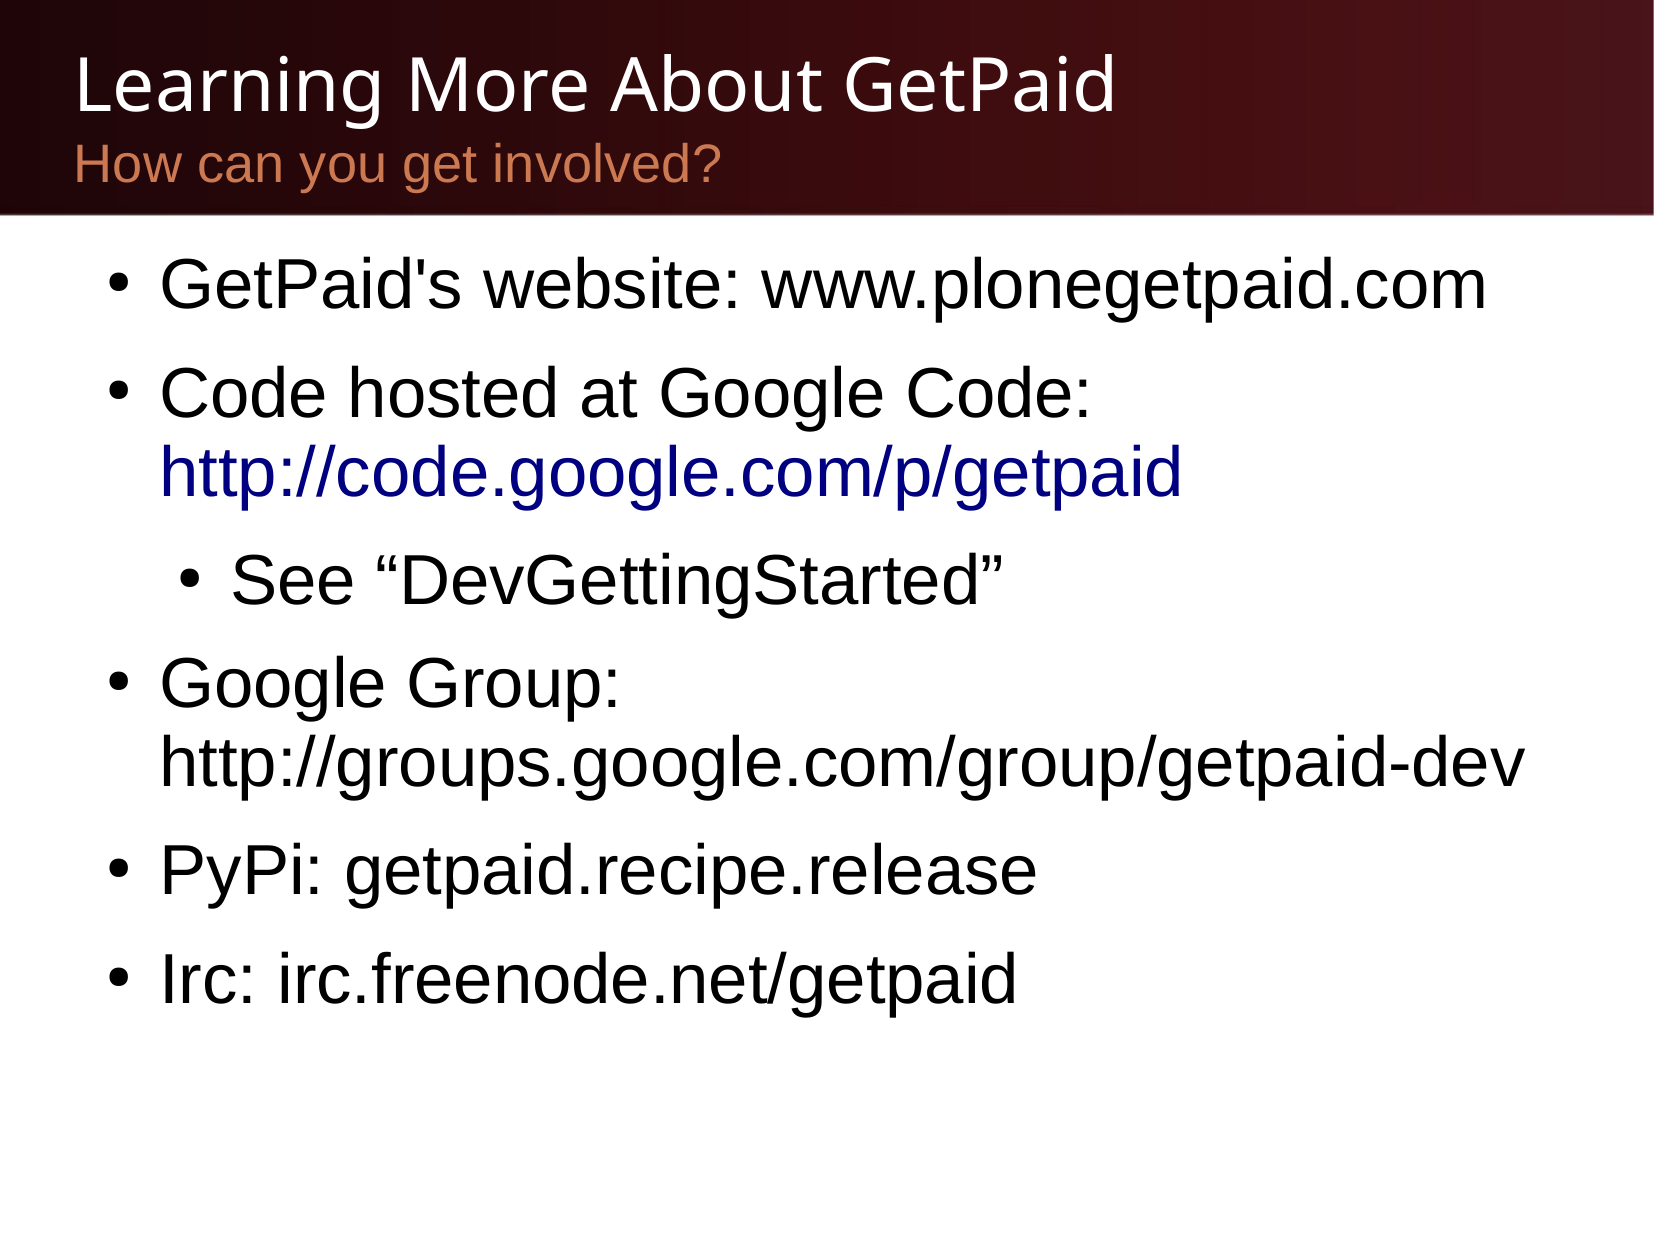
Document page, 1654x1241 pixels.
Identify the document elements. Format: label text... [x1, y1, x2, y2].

list GetPaid's website: www.plonegetpaid.com Code hosted at Google Code: http://code.google.com/p/getpaid See “DevGettingStarted” Google Group: http://groups.google.com/group/getpaid-dev PyPi: getpaid.recipe.release Irc: irc.freenode.net/getpaid [88, 244, 1577, 1123]
text_box Learning More About GetPaid How can you get involved? [59, 23, 1554, 205]
picture [0, 0, 1654, 1241]
